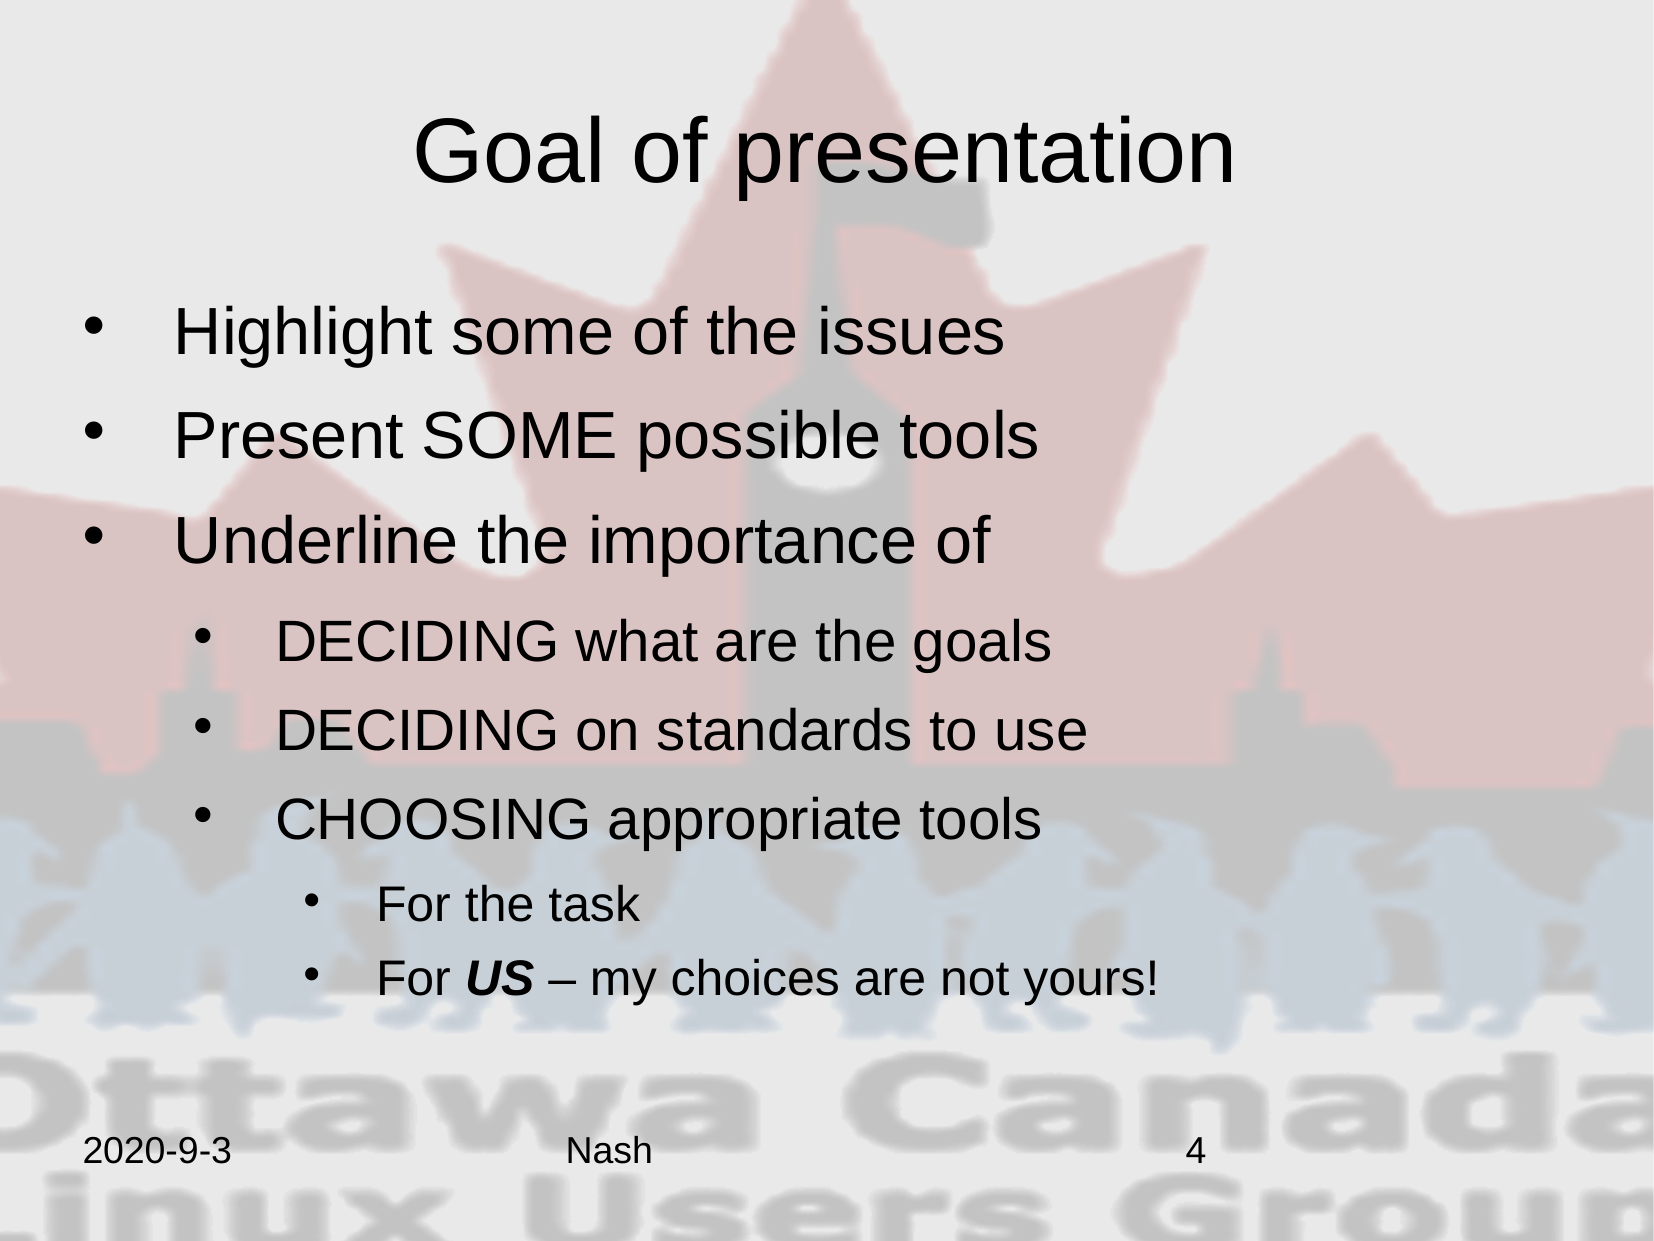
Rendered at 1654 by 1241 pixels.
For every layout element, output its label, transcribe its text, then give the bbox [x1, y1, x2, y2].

list Highlight some of the issues Present SOME possible tools Underline the importance of DECIDING what are the goals DECIDING on standards to use CHOOSING appropriate tools For the task For US – my choices are not yours! [82, 290, 1569, 1008]
picture [0, 0, 1654, 1241]
title Goal of presentation [82, 49, 1569, 255]
